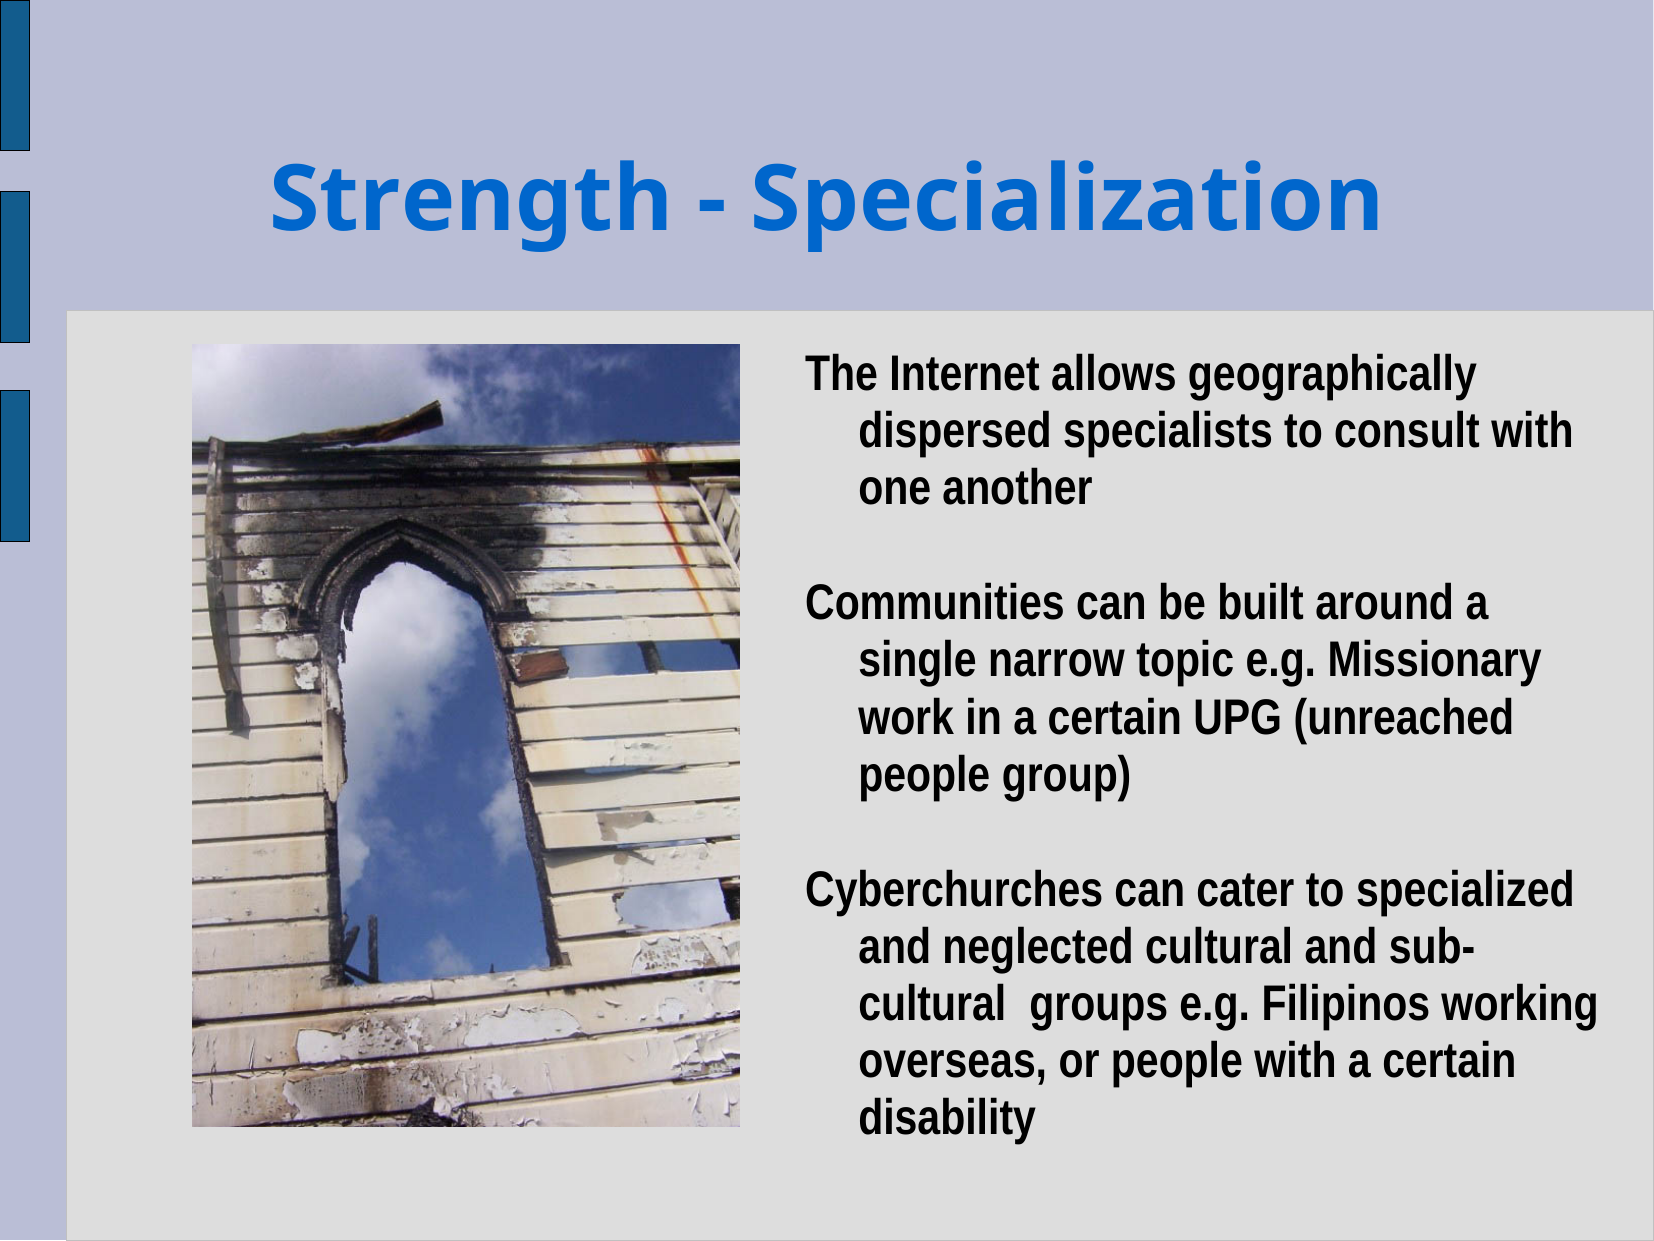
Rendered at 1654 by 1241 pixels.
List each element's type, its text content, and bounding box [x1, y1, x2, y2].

picture [192, 344, 740, 1127]
title Strength - Specialization [121, 91, 1534, 299]
list The Internet allows geographically dispersed specialists to consult with one another Communities can be built around a single narrow topic e.g. Missionary work in a certain UPG (unreached people group) Cyberchurches can cater to specialized and neglected cultural and sub-cultural groups e.g. Filipinos working overseas, or people with a certain disability [787, 343, 1613, 1132]
